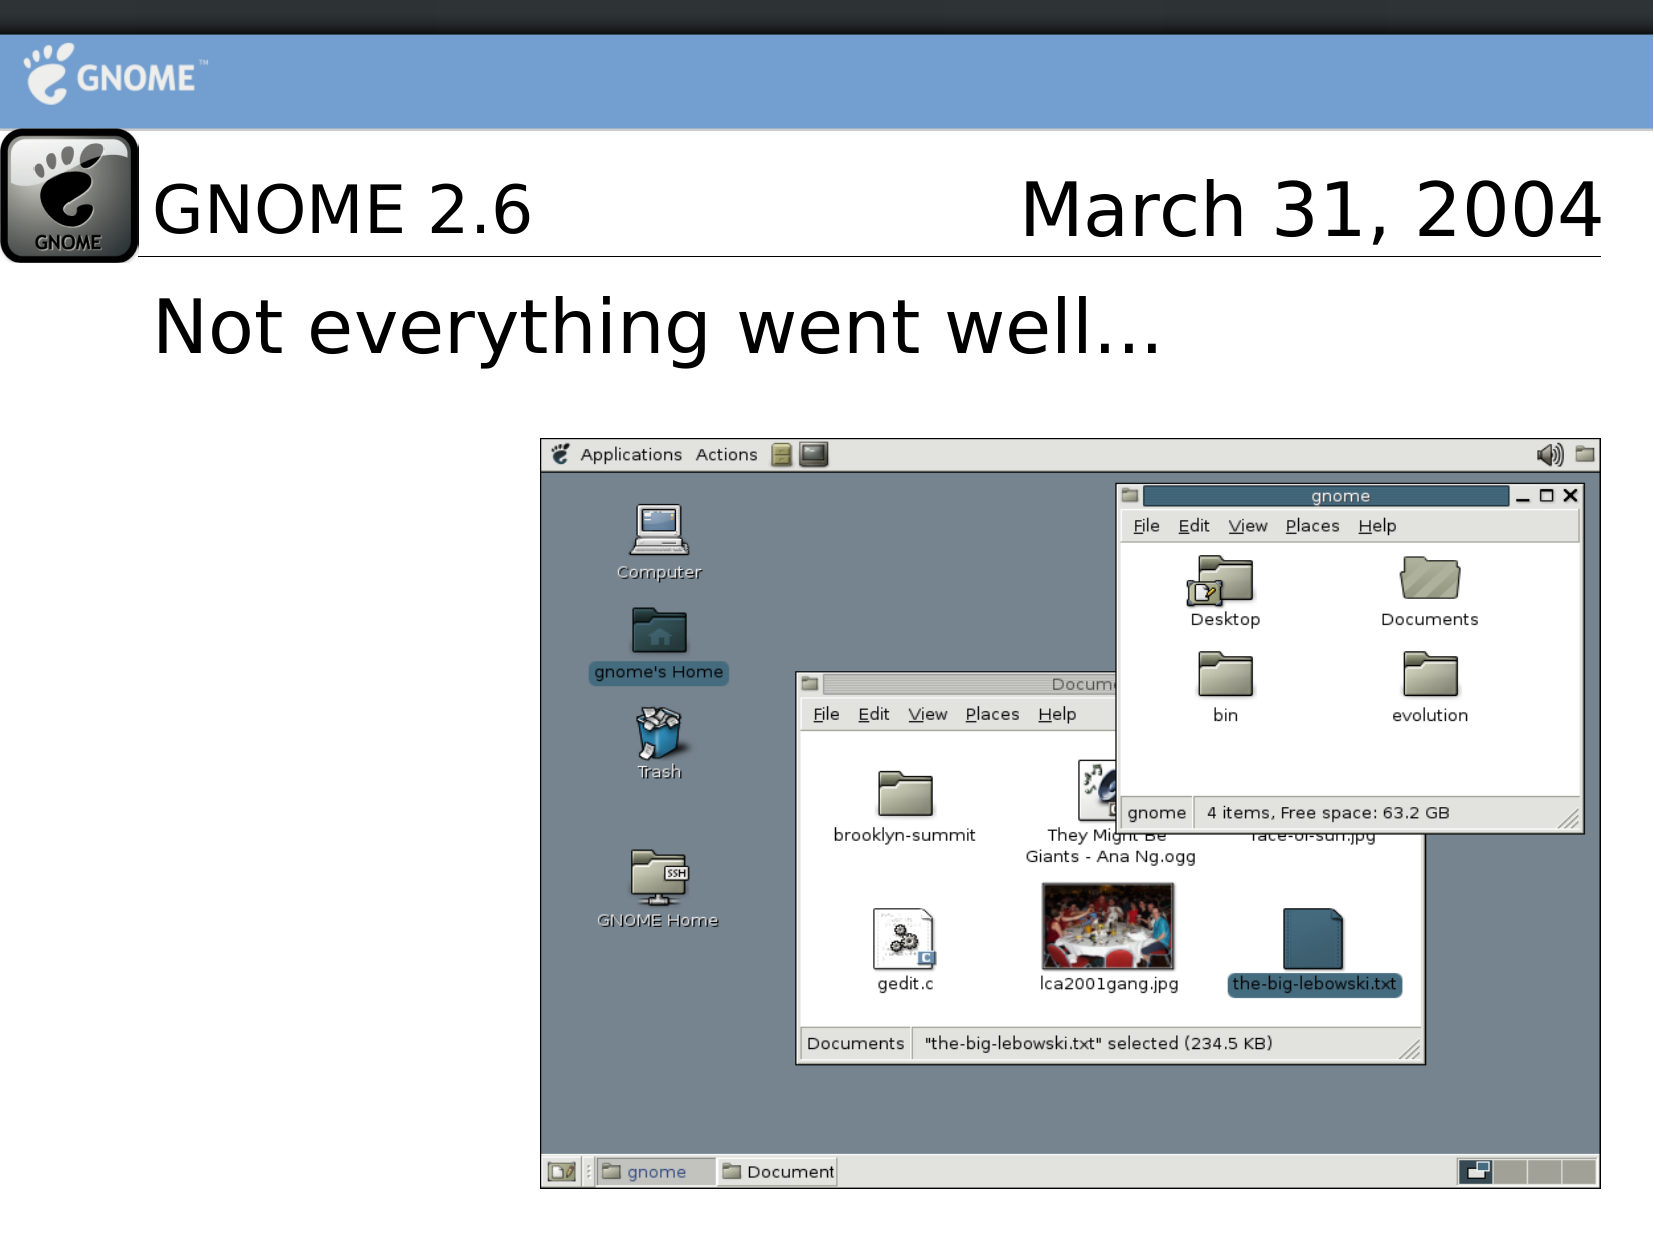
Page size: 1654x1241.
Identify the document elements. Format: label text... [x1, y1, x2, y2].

text_box GNOME 2.6 [138, 163, 1004, 256]
picture [540, 438, 1601, 1189]
text_box [138, 257, 1004, 261]
text_box Not everything went well... [138, 276, 1376, 379]
picture [0, 0, 1653, 263]
text_box March 31, 2004 [1004, 160, 1654, 263]
